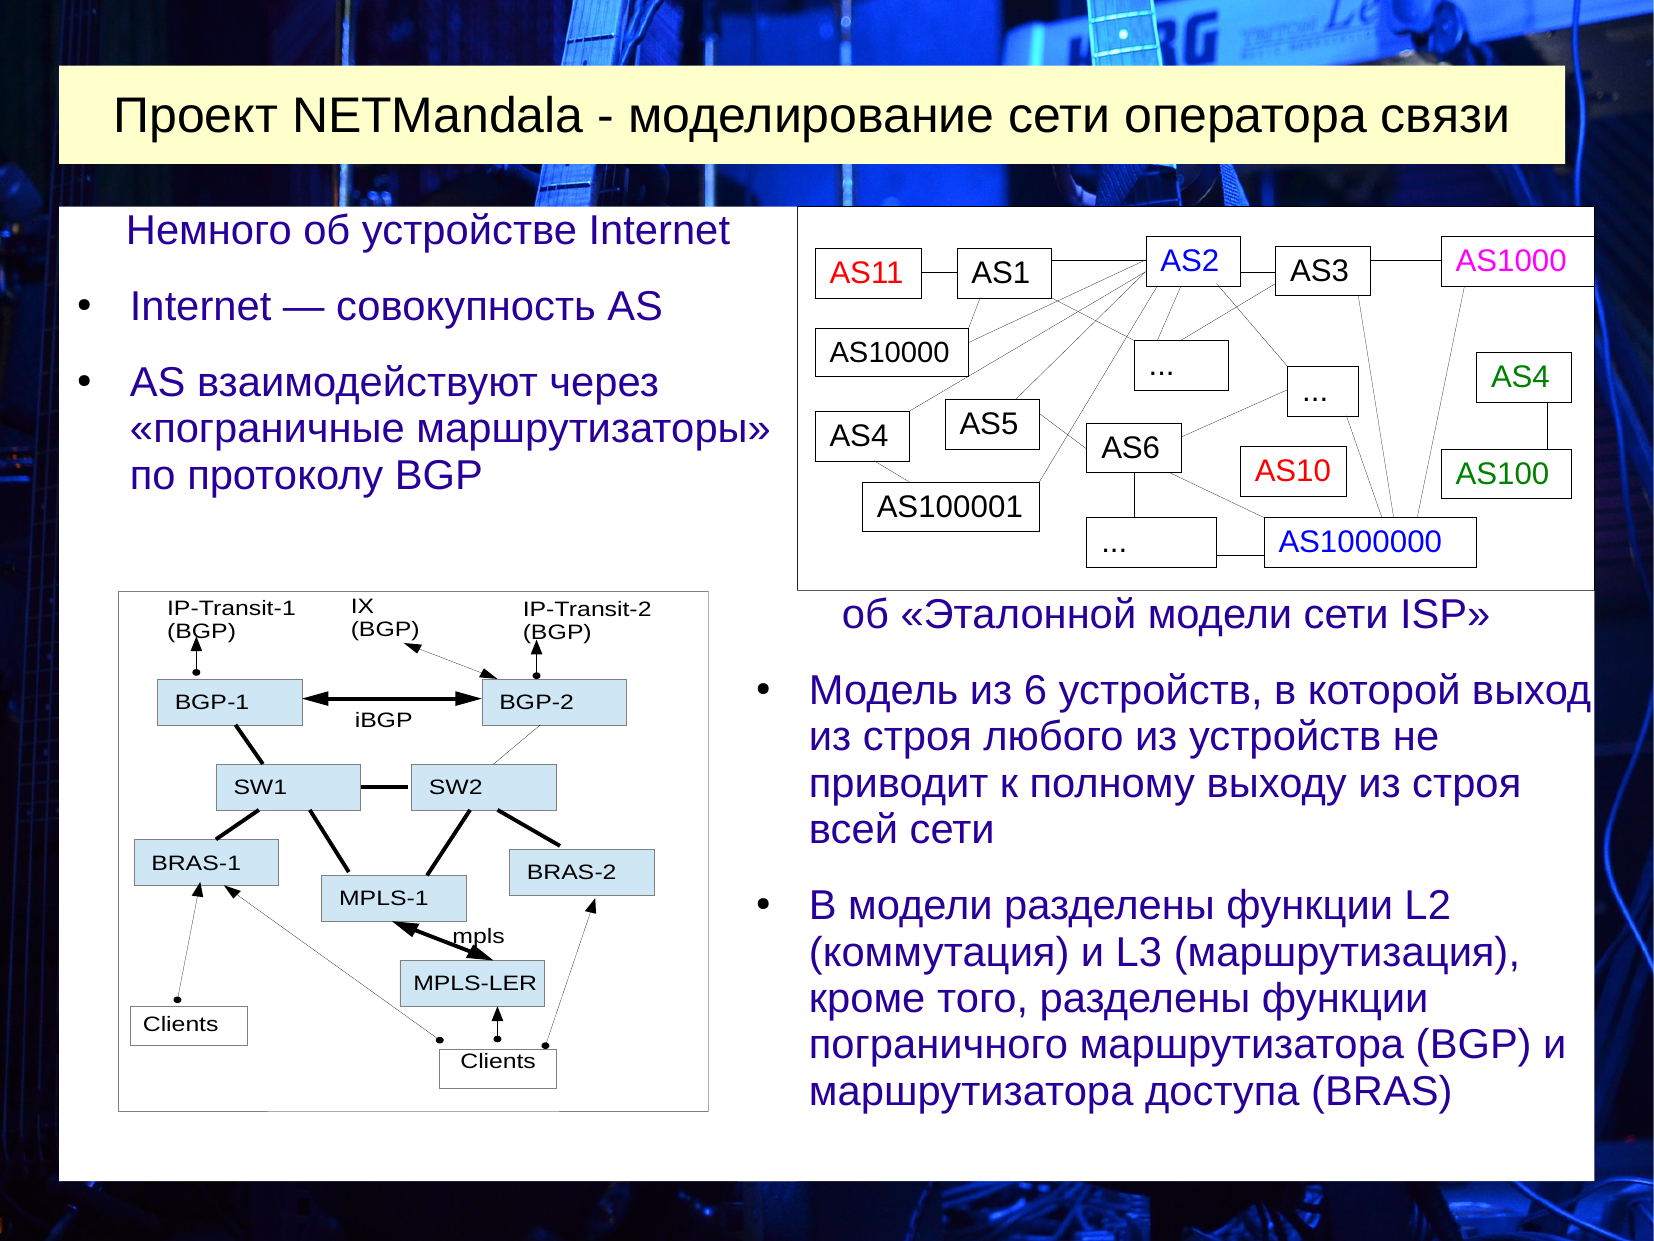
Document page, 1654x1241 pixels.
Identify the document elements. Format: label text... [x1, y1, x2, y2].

title Проект NETMandala - моделирование сети оператора связи [59, 65, 1566, 164]
picture [0, 0, 1654, 1241]
list Немного об устройстве Internet Internet — совокупность AS AS взаимодействуют через «пограничные маршрутизаторы» по протоколу BGP [59, 206, 798, 1182]
text_box [798, 206, 1595, 590]
list об «Эталонной модели сети ISP» Модель из 6 устройств, в которой выход из строя любого из устройств не приводит к полному выходу из строя всей сети В модели разделены функции L2 (коммутация) и L3 (маршрутизация), кроме того, разделены функции пограничного маршрутизатора (BGP) и маршрутизатора доступа (BRAS) [738, 590, 1595, 1182]
